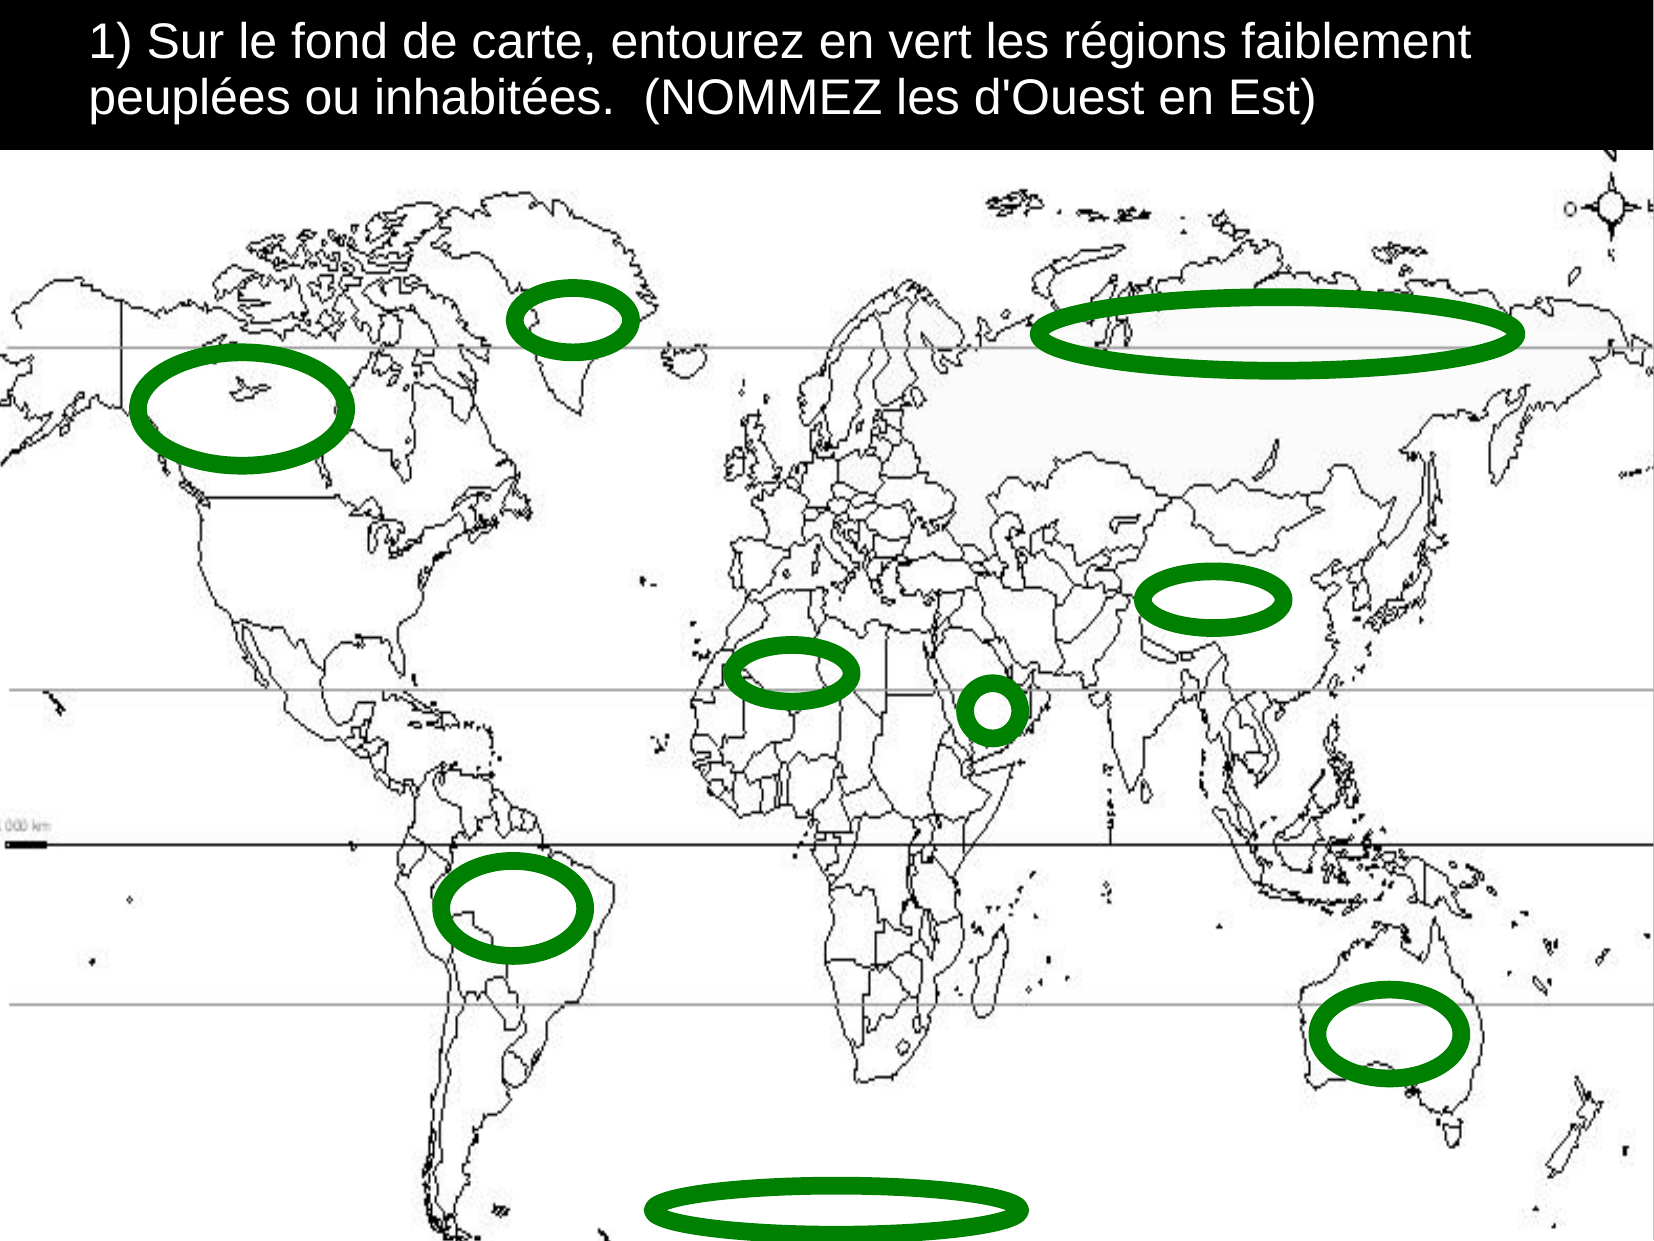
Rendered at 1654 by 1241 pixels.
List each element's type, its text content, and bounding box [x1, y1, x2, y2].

text_box [965, 683, 1021, 739]
text_box 1) Sur le fond de carte, entourez en vert les régions faiblement peuplées ou inhabitées. (NOMMEZ les d'Ouest en Est) [73, 6, 1591, 144]
text_box [137, 352, 347, 466]
picture [0, 150, 1654, 1241]
text_box [652, 1185, 1021, 1235]
text_box [441, 860, 586, 956]
text_box [732, 644, 852, 702]
text_box [1038, 297, 1517, 371]
text_box [1142, 571, 1284, 629]
text_box [1317, 989, 1462, 1079]
text_box [514, 288, 632, 353]
